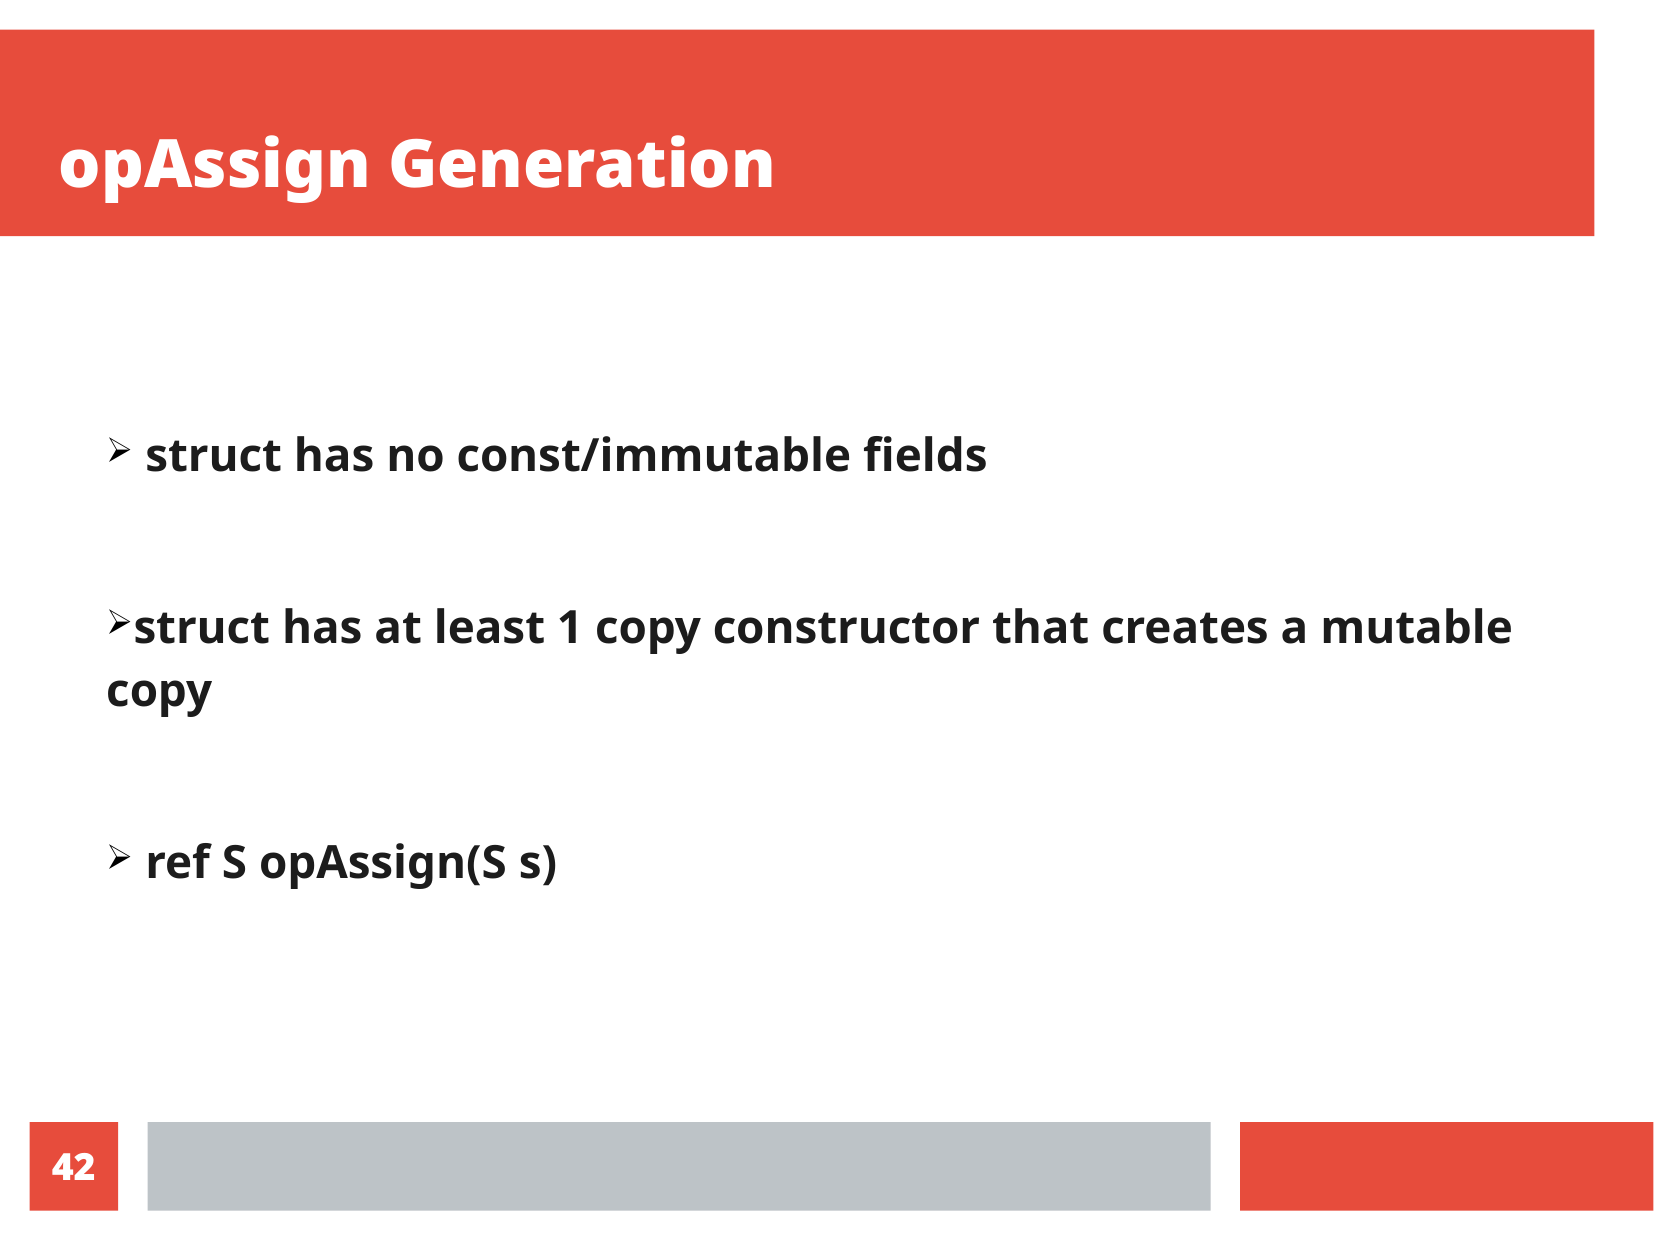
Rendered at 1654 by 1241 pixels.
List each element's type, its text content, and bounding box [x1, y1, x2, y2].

list struct has no const/immutable fields struct has at least 1 copy constructor that creates a mutable copy ref S opAssign(S s) [59, 324, 1565, 1093]
title opAssign Generation [59, 59, 1595, 207]
